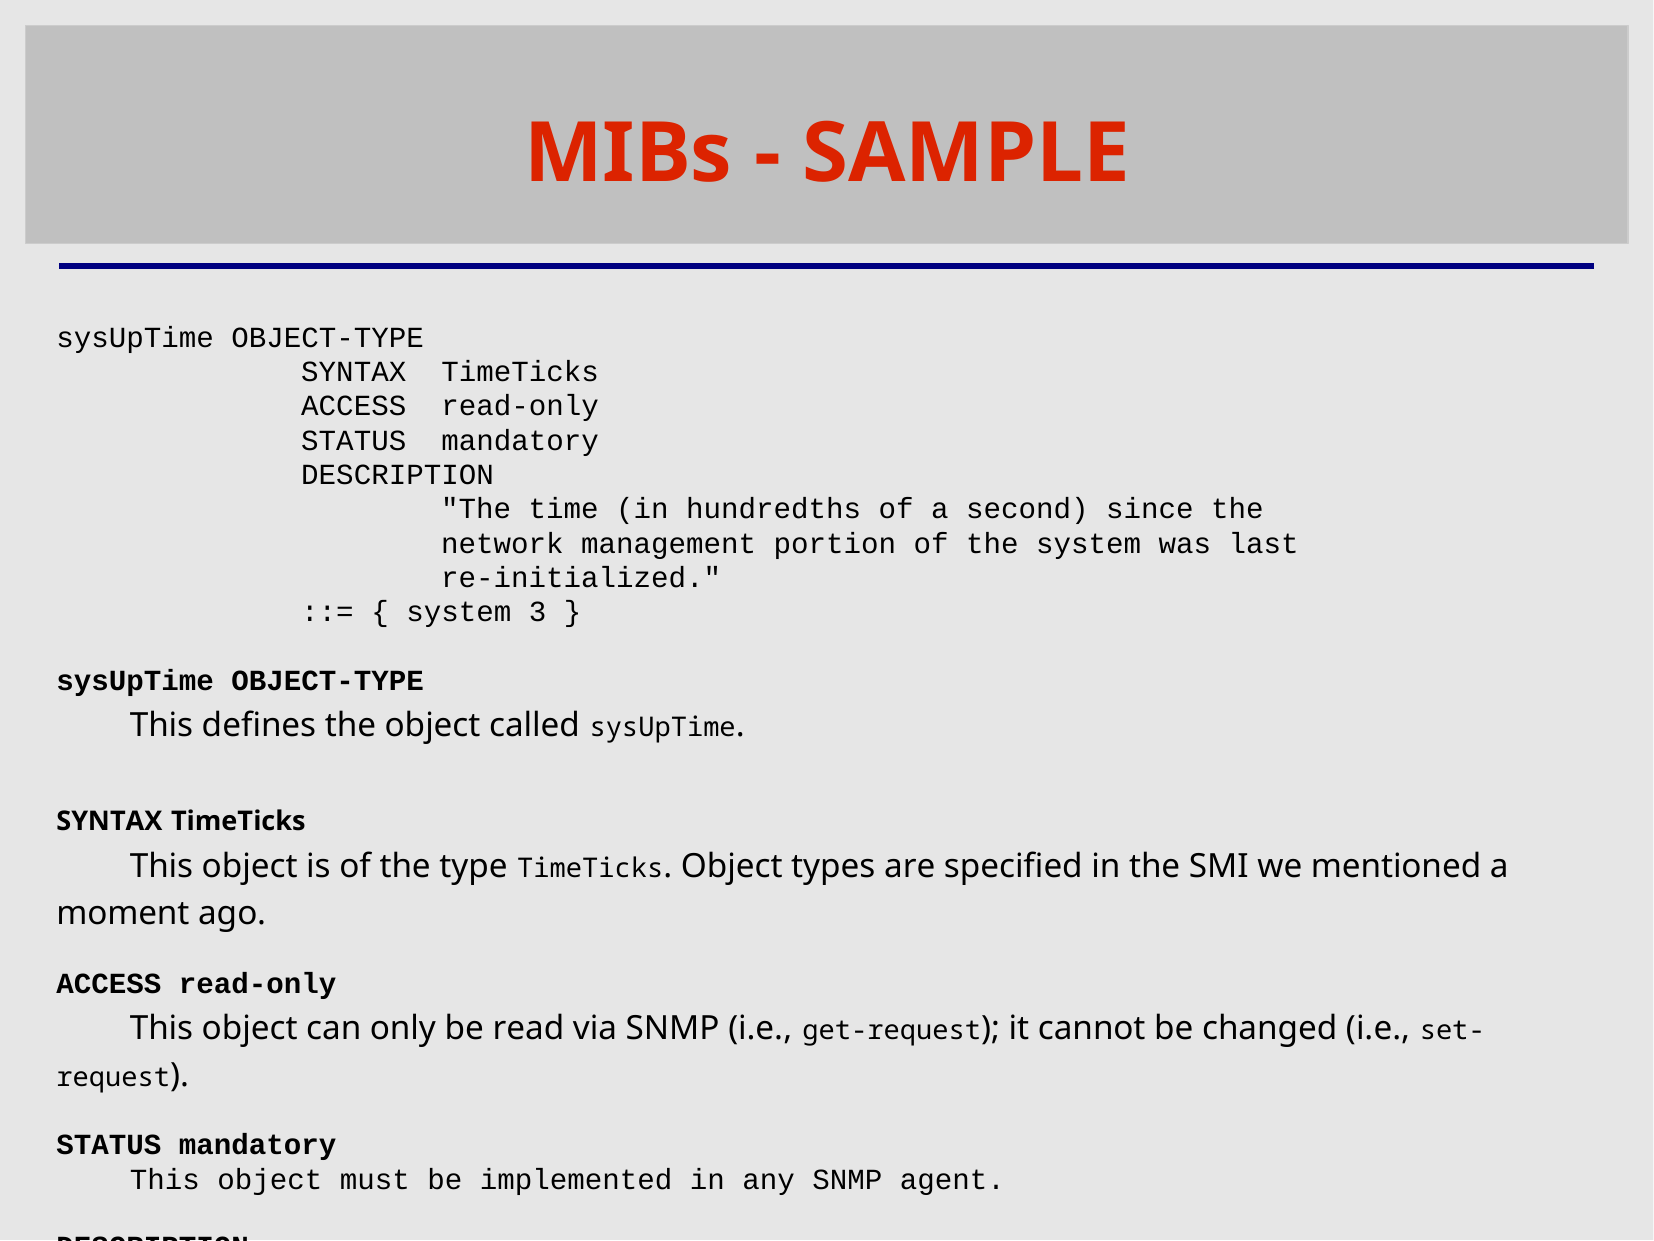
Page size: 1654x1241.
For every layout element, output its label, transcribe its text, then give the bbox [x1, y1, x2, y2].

text_box sysUpTime OBJECT-TYPE SYNTAX TimeTicks ACCESS read-only STATUS mandatory DESCRIPTION "The time (in hundredths of a second) since the network management portion of the system was last re-initialized." ::= { system 3 } sysUpTime OBJECT-TYPE This defines the object called sysUpTime. SYNTAX TimeTicks This object is of the type TimeTicks. Object types are specified in the SMI we mentioned a moment ago. ACCESS read-only This object can only be read via SNMP (i.e., get-request); it cannot be changed (i.e., set-request). STATUS mandatory This object must be implemented in any SNMP agent. DESCRIPTION A description of the object ::= { system 3 } The sysUpTime object is the third branch off of the system object group tree. [41, 314, 1626, 1210]
title MIBs - SAMPLE [121, 53, 1534, 246]
